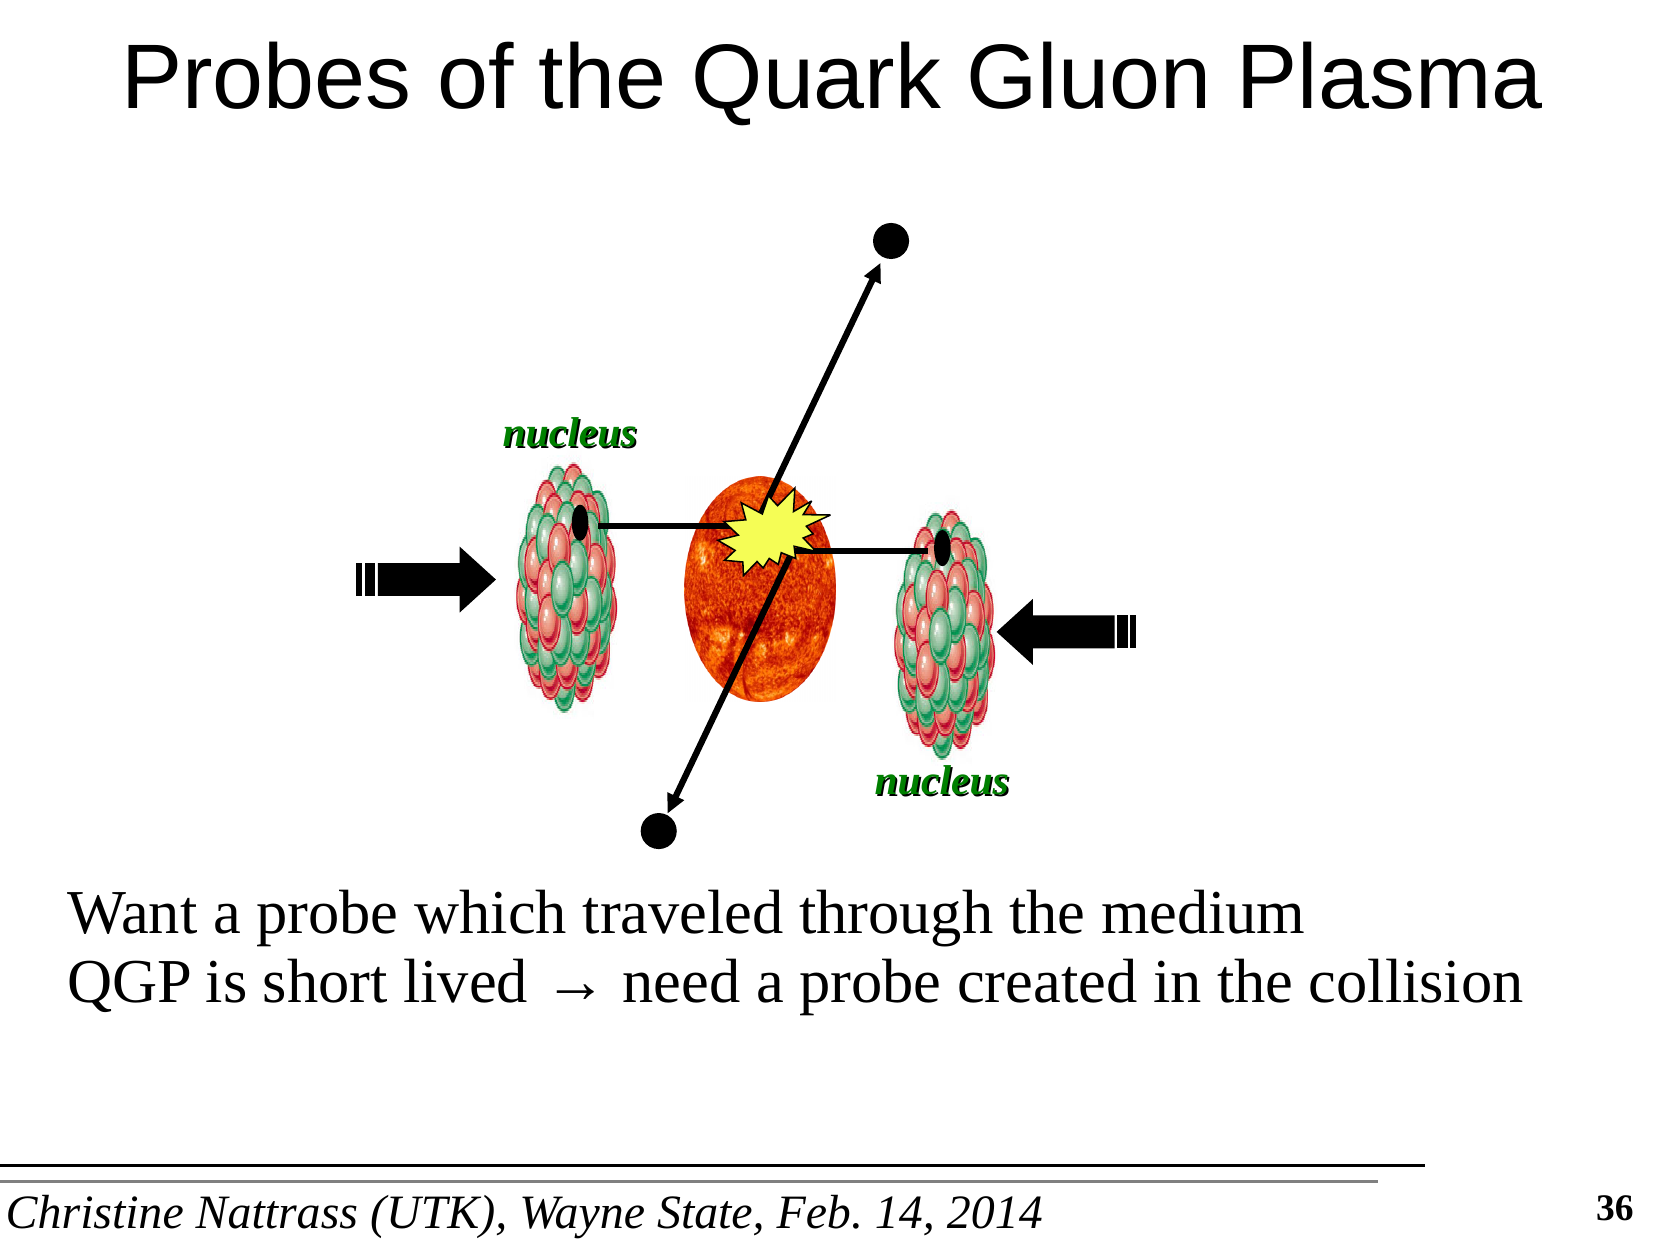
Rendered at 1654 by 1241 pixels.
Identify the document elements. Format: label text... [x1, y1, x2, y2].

text_box [997, 600, 1114, 664]
picture [772, 476, 836, 548]
text_box [873, 223, 909, 259]
text_box [1131, 616, 1135, 648]
picture [892, 495, 998, 749]
text_box [572, 505, 588, 541]
text_box [641, 813, 677, 849]
picture [514, 464, 620, 719]
text_box [357, 564, 361, 595]
text_box [366, 564, 374, 595]
text_box [717, 488, 831, 576]
text_box nucleus [859, 749, 1025, 812]
picture [684, 529, 786, 702]
picture [684, 476, 775, 523]
picture [725, 554, 836, 702]
title Probes of the Quark Gluon Plasma [88, 15, 1577, 139]
text_box [378, 548, 495, 611]
text_box [1118, 616, 1127, 648]
text_box nucleus [487, 401, 652, 464]
text_box [934, 530, 950, 566]
text_box Want a probe which traveled through the medium QGP is short lived → need a probe created in the collision [52, 869, 1628, 1094]
